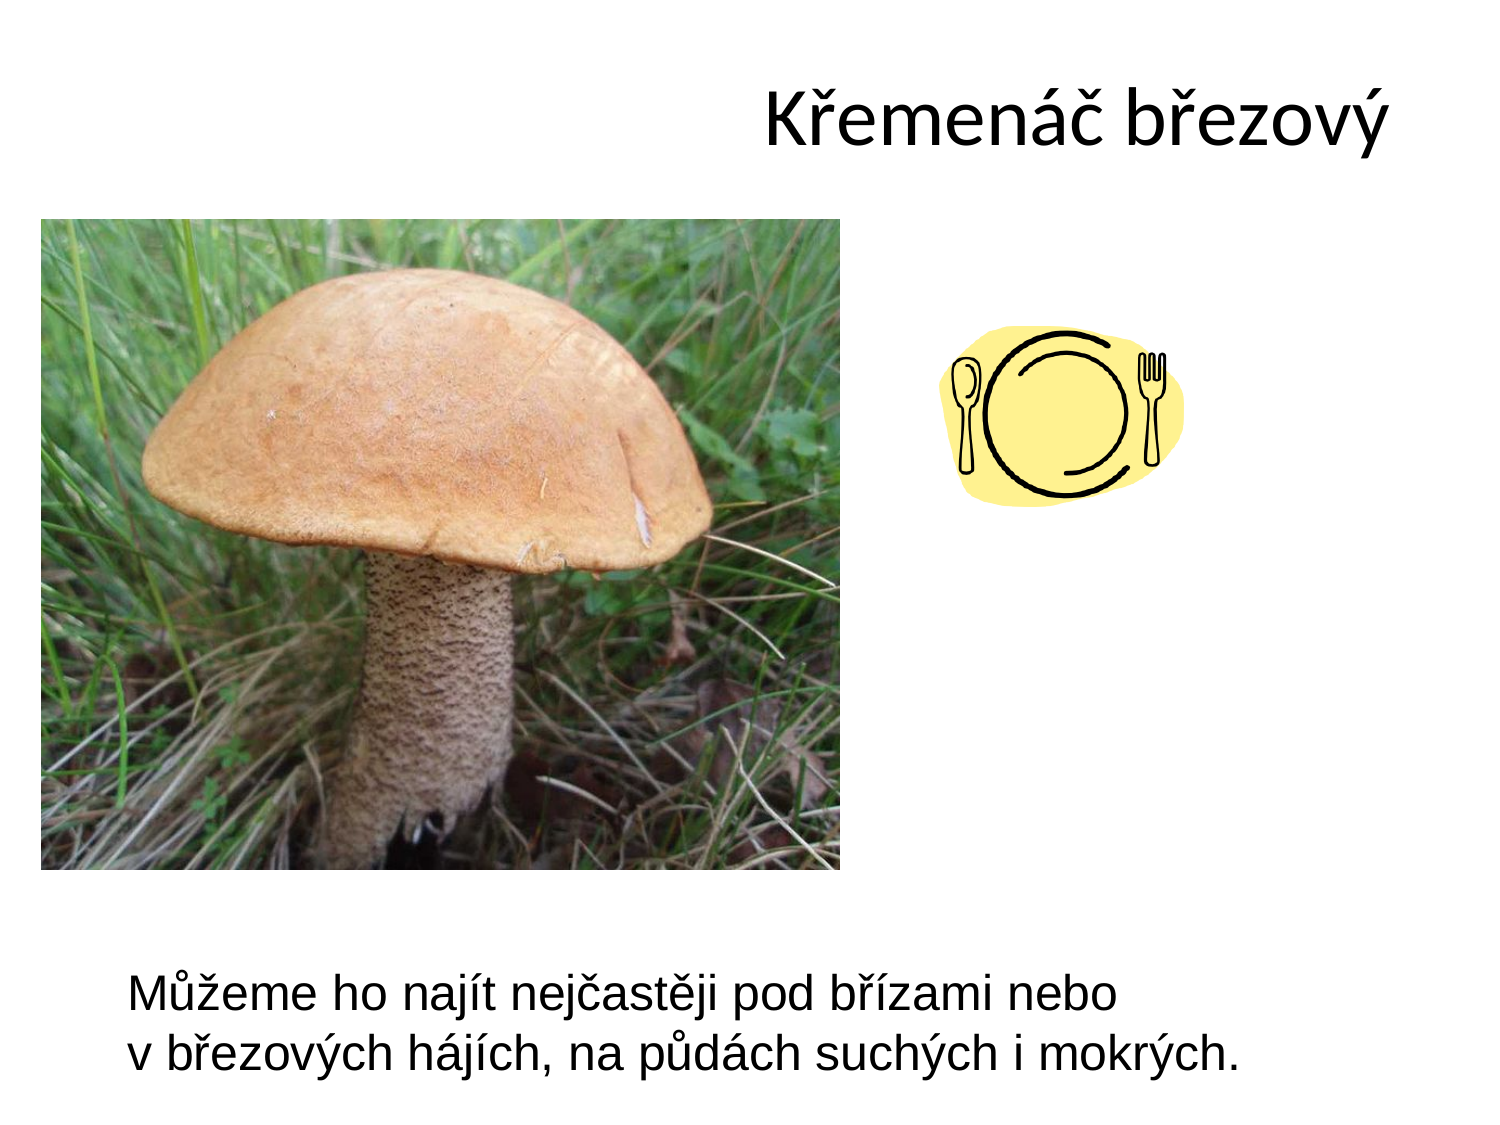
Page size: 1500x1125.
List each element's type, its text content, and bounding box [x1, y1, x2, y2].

text_box Můžeme ho najít nejčastěji pod břízami nebo v březových hájích, na půdách suchých i mokrých. [112, 952, 1341, 1088]
text_box Křemenáč březový [750, 54, 1406, 171]
picture [41, 219, 840, 870]
picture [939, 326, 1184, 507]
